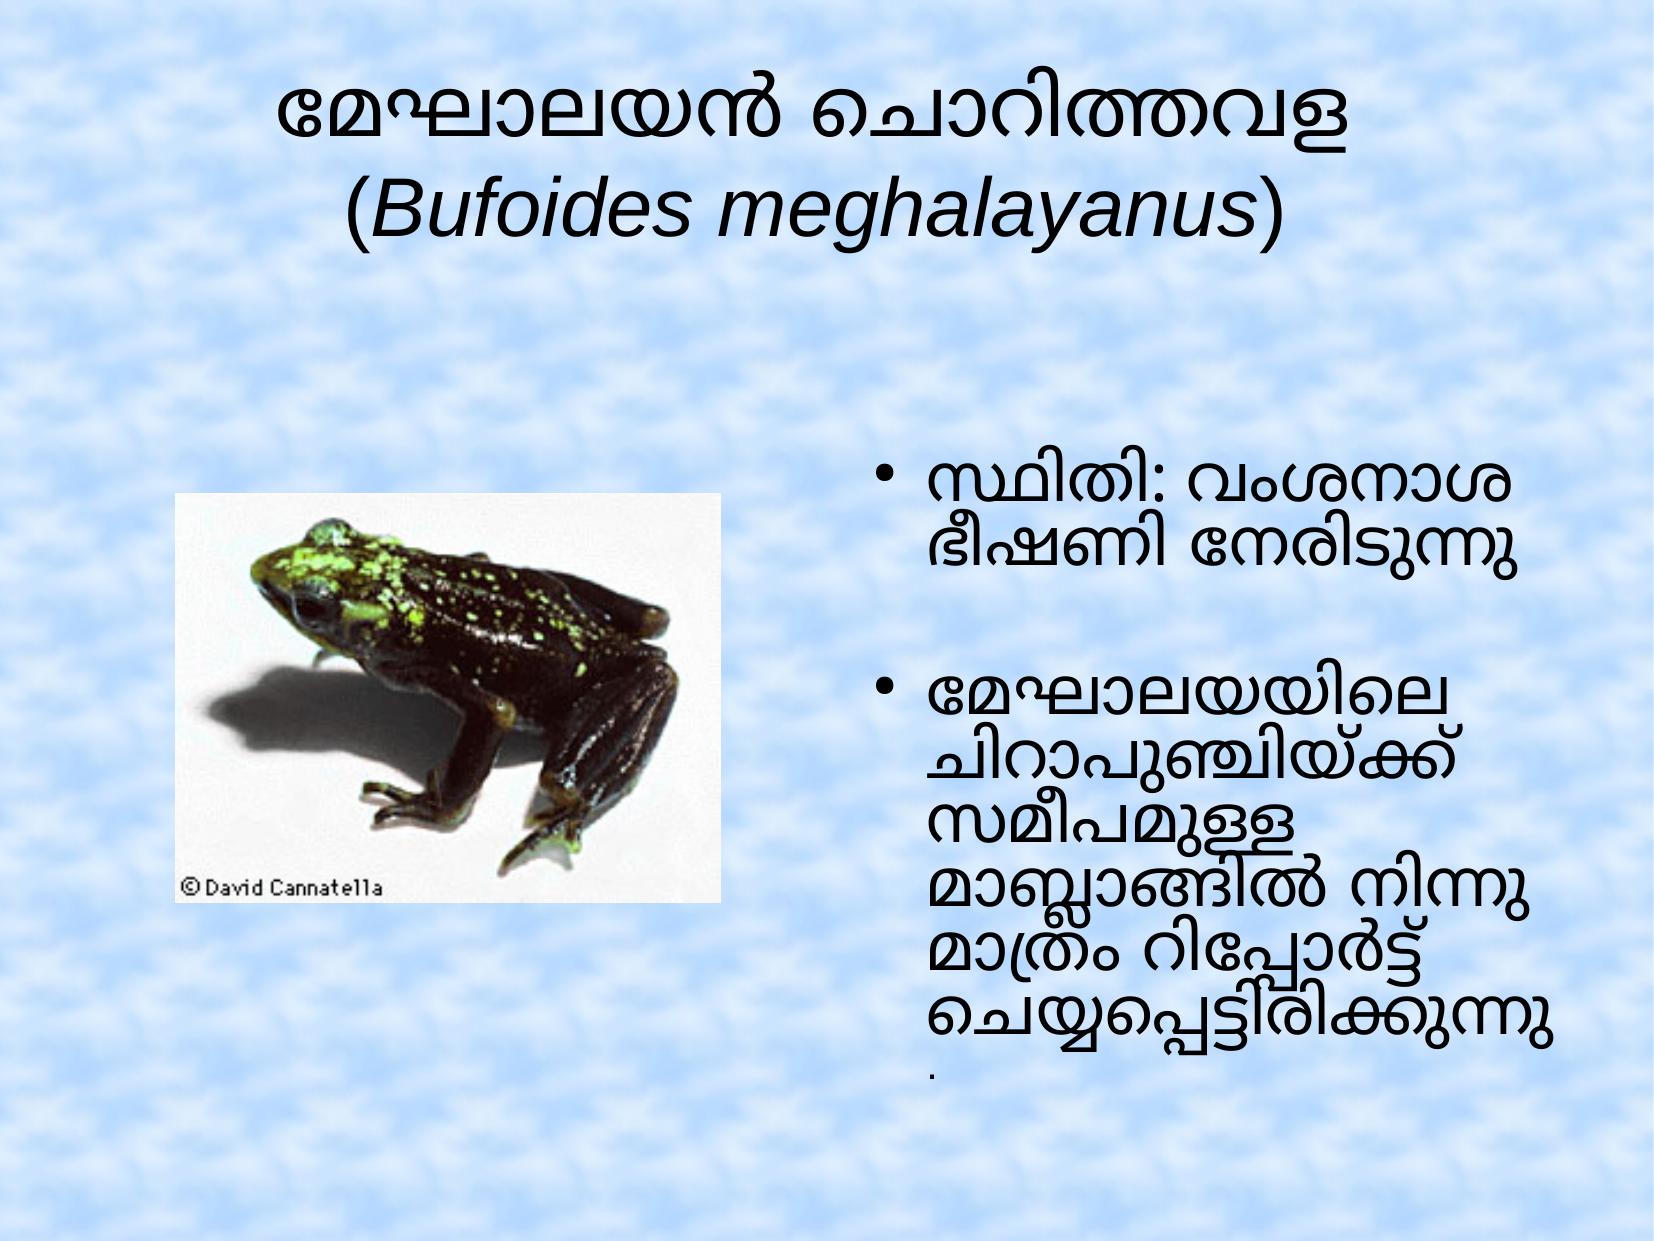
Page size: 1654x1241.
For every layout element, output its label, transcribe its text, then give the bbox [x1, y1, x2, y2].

list സ്ഥിതി: വംശനാശ ഭീഷണി നേരിടുന്നു മേഘാലയയിലെ ചിറാപുഞ്ചിയ്ക്ക് സമീപമുള്ള മാബ്ലാങ്ങില്‍ നിന്നു മാത്രം റിപ്പോര്‍ട്ട് ചെയ്യപ്പെട്ടിരിക്കുന്നു. [840, 442, 1571, 1108]
picture [0, 0, 1654, 1241]
title മേഘാലയന്‍ ചൊറിത്തവള (Bufoides meghalayanus) [82, 45, 1571, 261]
